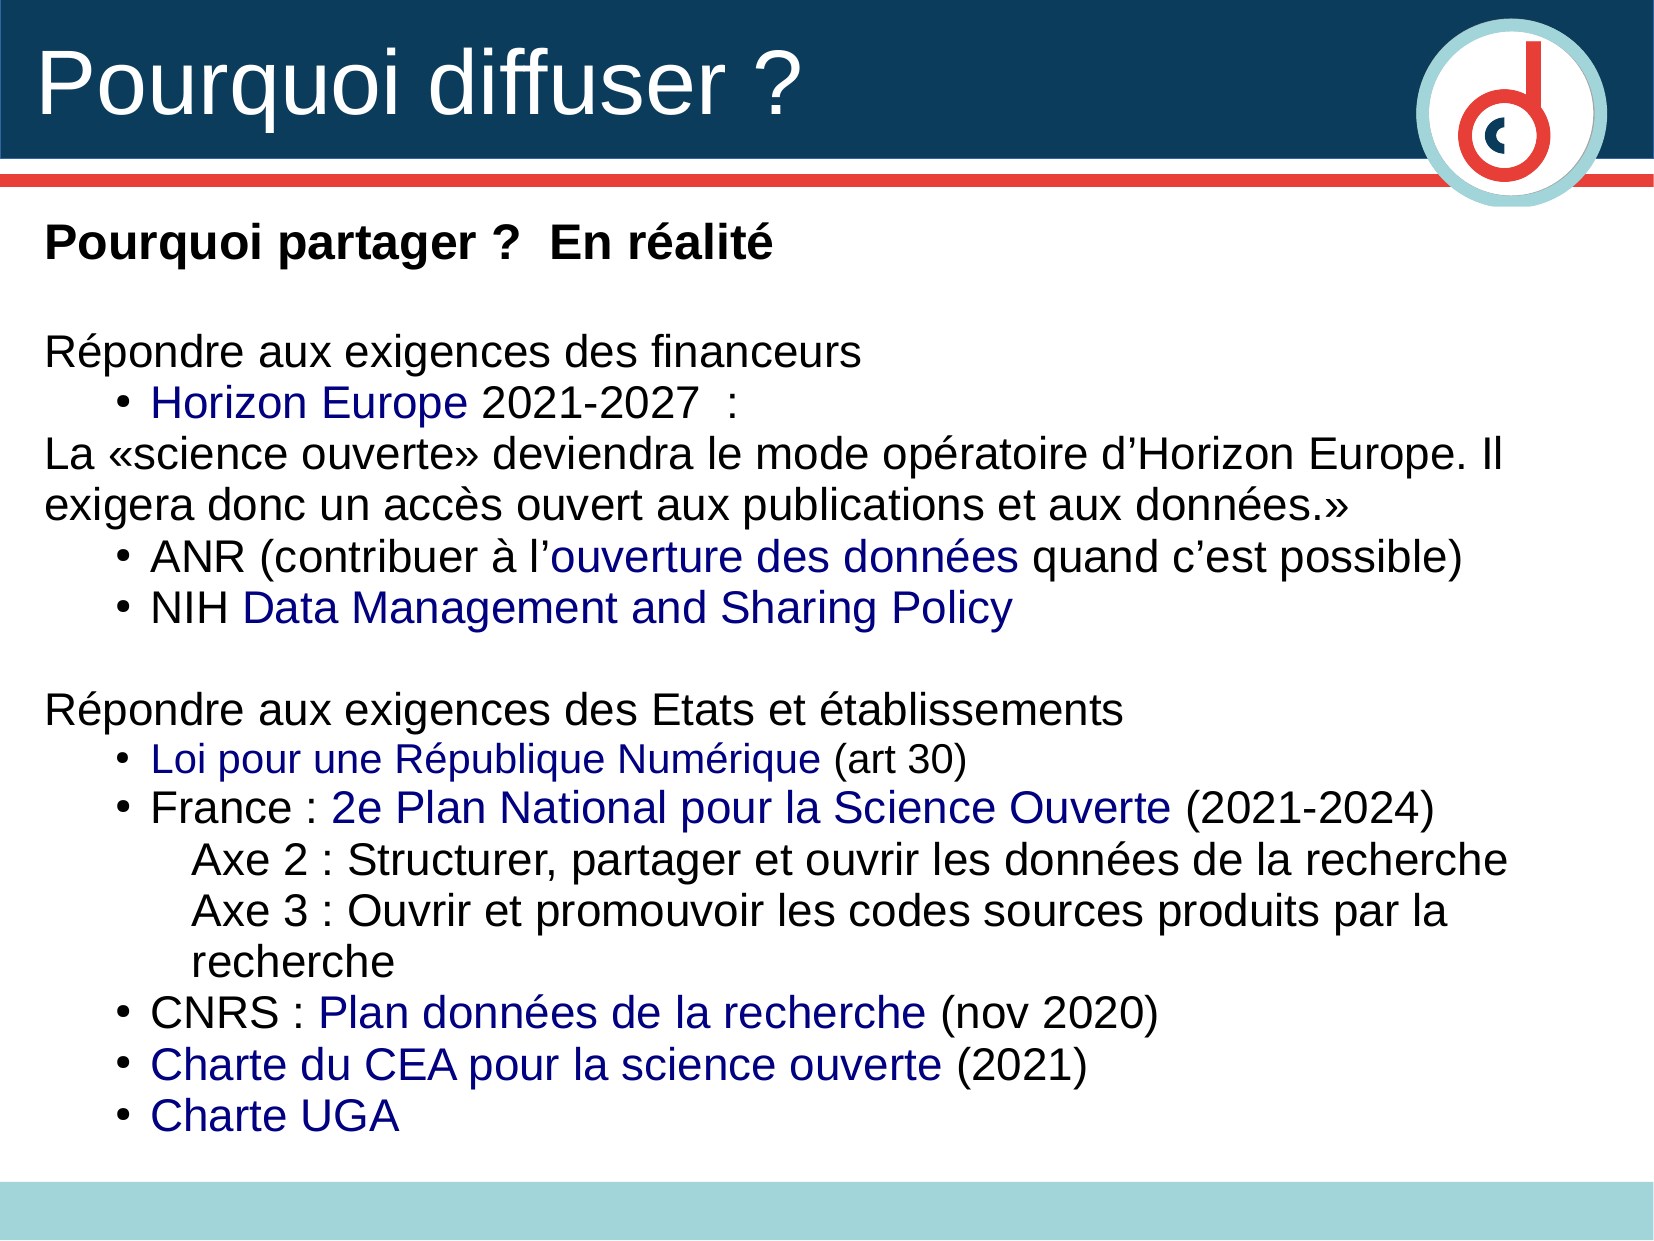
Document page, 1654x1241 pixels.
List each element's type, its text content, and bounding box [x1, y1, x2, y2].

title Pourquoi diffuser ? [35, 11, 1430, 159]
text_box Pourquoi partager ? En réalité Répondre aux exigences des financeurs Horizon Europe 2021-2027 : La «science ouverte» deviendra le mode opératoire d’Horizon Europe. Il exigera donc un accès ouvert aux publications et aux données.» ANR (contribuer à l’ouverture des données quand c’est possible) NIH Data Management and Sharing Policy Répondre aux exigences des Etats et établissements Loi pour une République Numérique (art 30) France : 2e Plan National pour la Science Ouverte (2021-2024) Axe 2 : Structurer, partager et ouvrir les données de la recherche Axe 3 : Ouvrir et promouvoir les codes sources produits par la recherche CNRS : Plan données de la recherche (nov 2020) Charte du CEA pour la science ouverte (2021) Charte UGA [29, 206, 1625, 1149]
